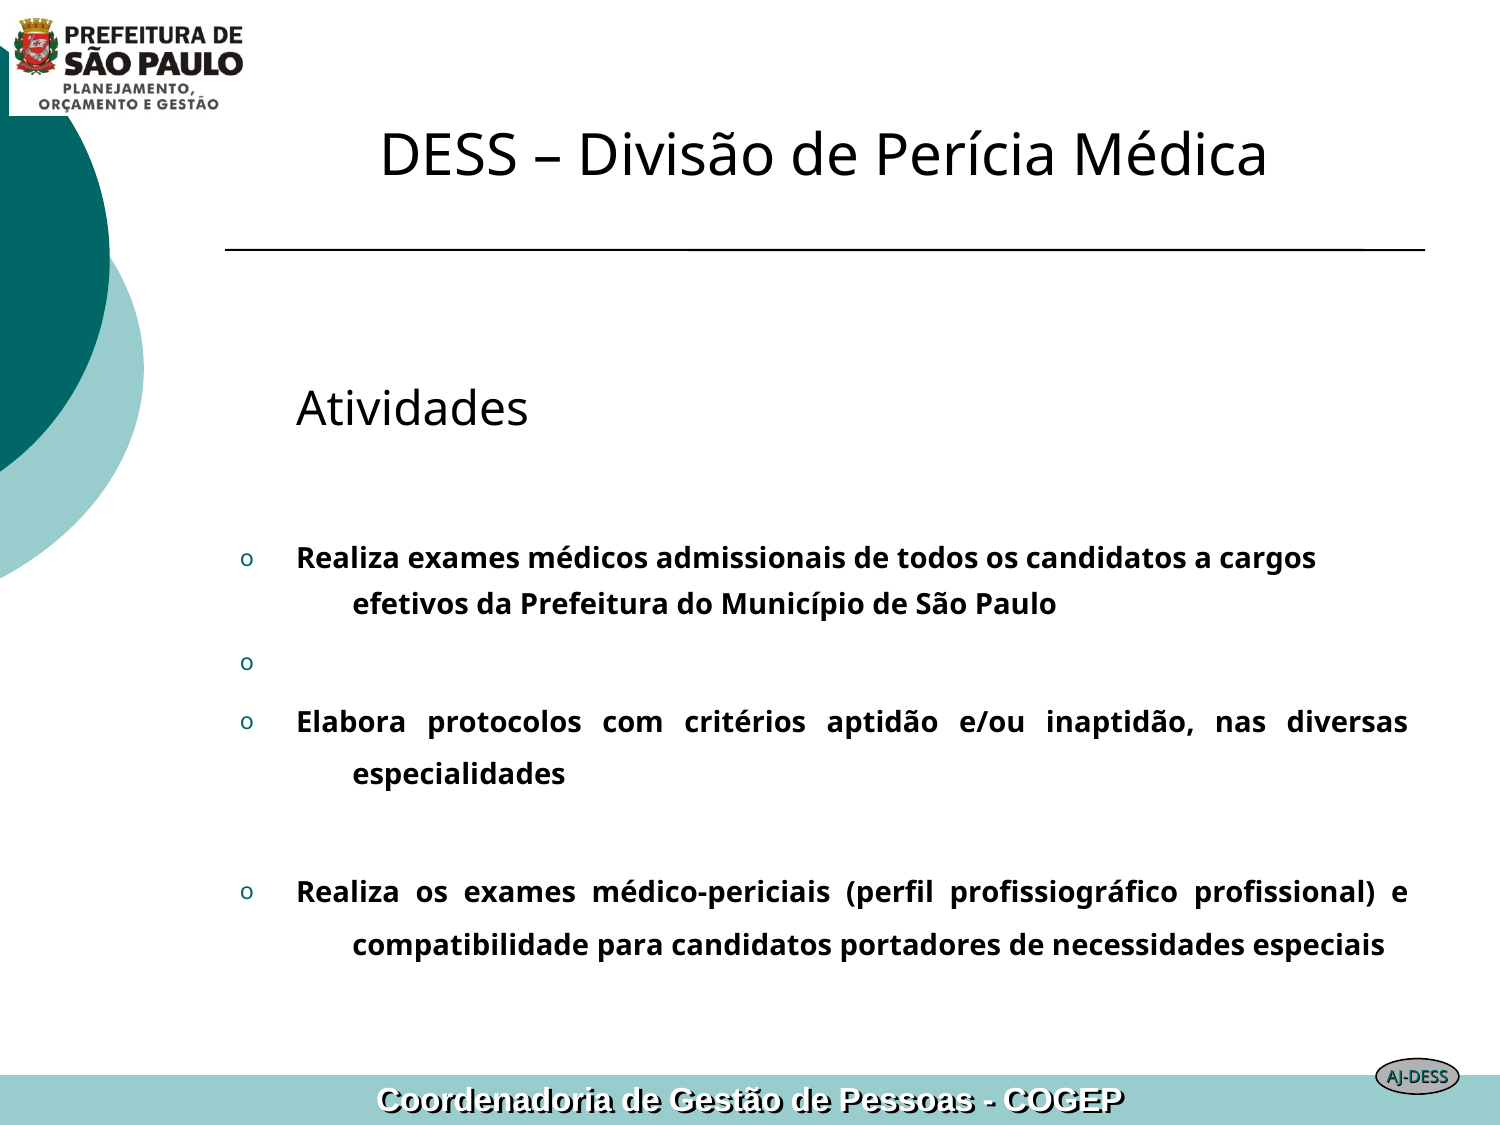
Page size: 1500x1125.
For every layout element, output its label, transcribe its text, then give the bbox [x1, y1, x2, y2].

title DESS – Divisão de Perícia Médica [224, 73, 1425, 230]
list Atividades Realiza exames médicos admissionais de todos os candidatos a cargos efetivos da Prefeitura do Município de São Paulo Elabora protocolos com critérios aptidão e/ou inaptidão, nas diversas especialidades Realiza os exames médico-periciais (perfil profissiográfico profissional) e compatibilidade para candidatos portadores de necessidades especiais [224, 353, 1425, 1035]
text_box AJ-DESS [1376, 1058, 1459, 1095]
